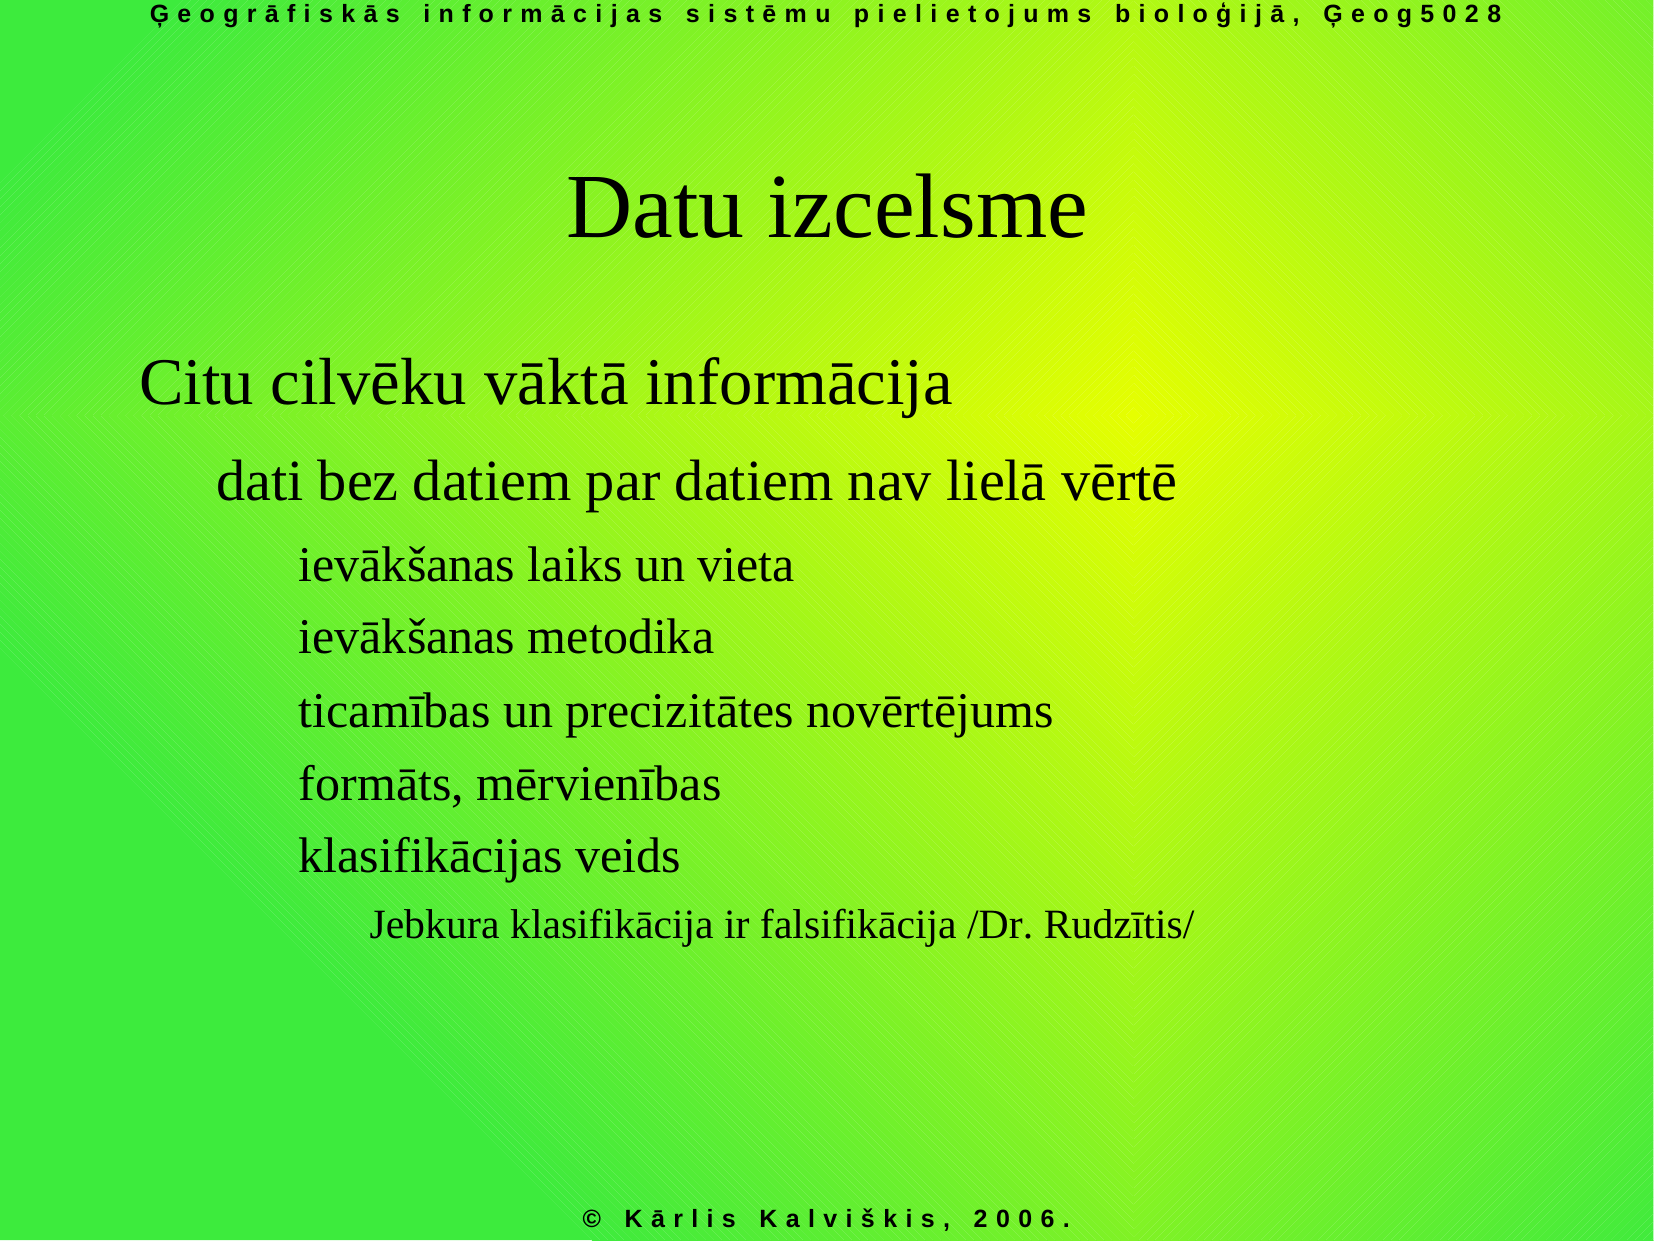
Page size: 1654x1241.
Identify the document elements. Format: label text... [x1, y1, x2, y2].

title Datu izcelsme [121, 102, 1534, 311]
list Citu cilvēku vāktā informācija dati bez datiem par datiem nav lielā vērtē ievākšanas laiks un vieta ievākšanas metodika ticamības un precizitātes novērtējums formāts, mērvienības klasifikācijas veids Jebkura klasifikācija ir falsifikācija /Dr. Rudzītis/ [121, 344, 1534, 1127]
